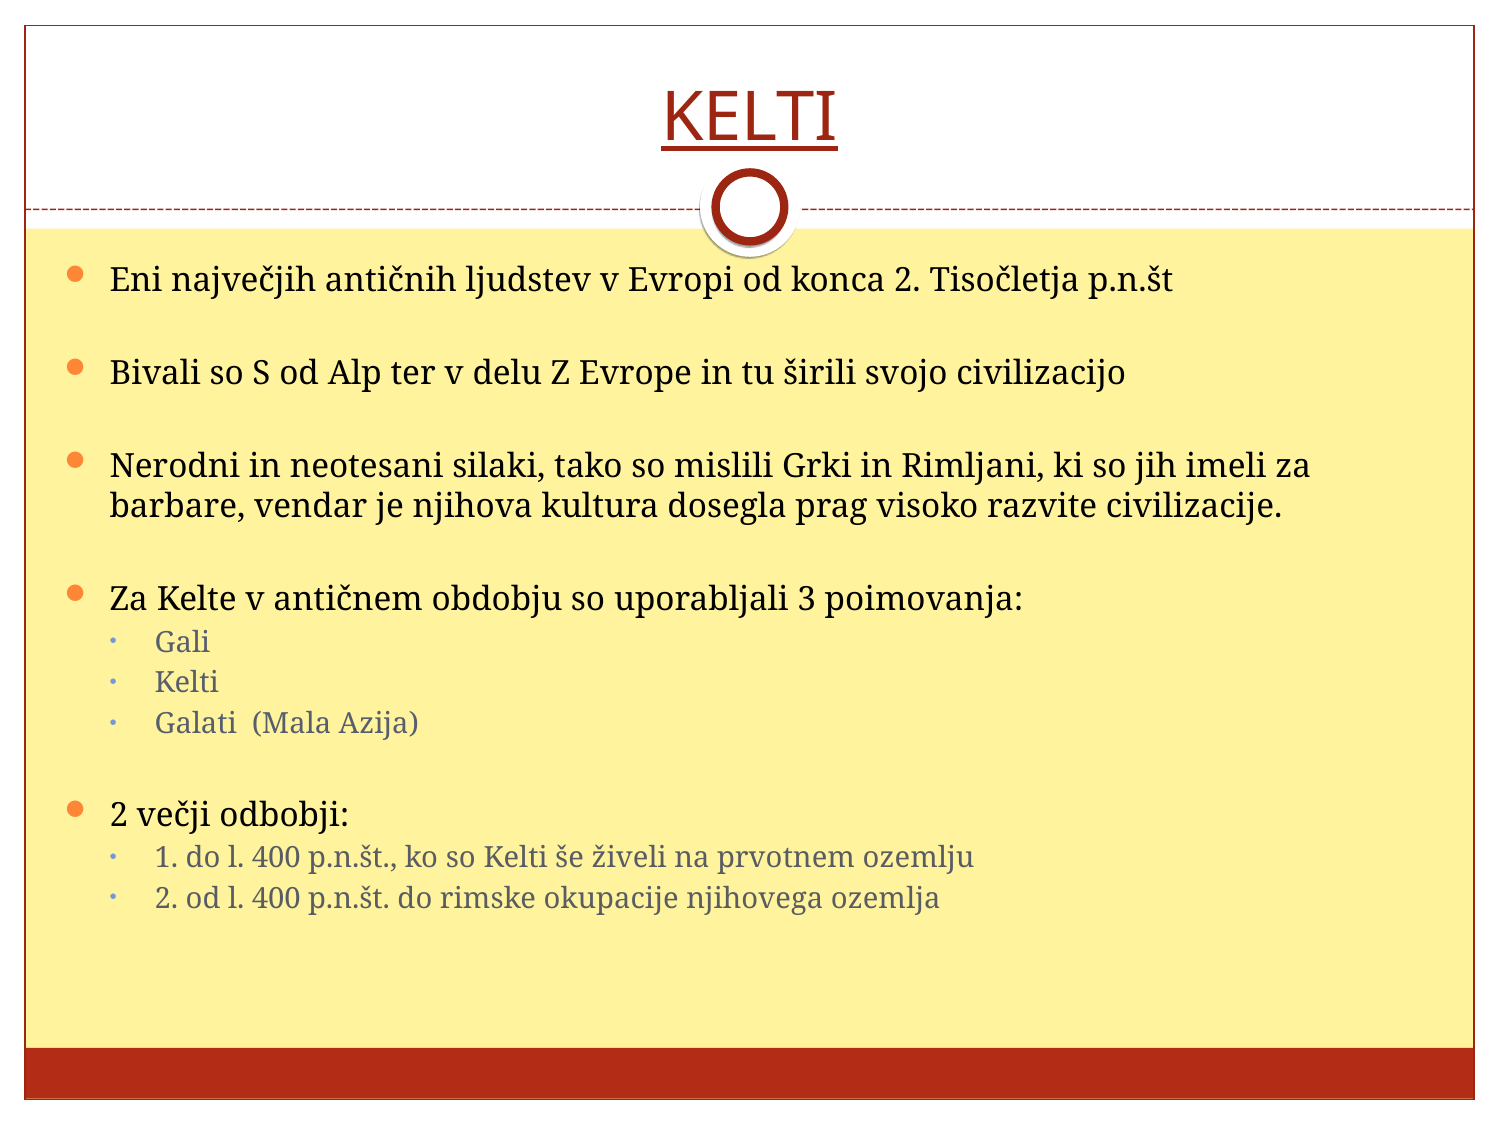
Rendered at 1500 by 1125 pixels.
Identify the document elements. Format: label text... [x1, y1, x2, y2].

title KELTI [49, 37, 1450, 162]
list Eni največjih antičnih ljudstev v Evropi od konca 2. Tisočletja p.n.št Bivali so S od Alp ter v delu Z Evrope in tu širili svojo civilizacijo Nerodni in neotesani silaki, tako so mislili Grki in Rimljani, ki so jih imeli za barbare, vendar je njihova kultura dosegla prag visoko razvite civilizacije. Za Kelte v antičnem obdobju so uporabljali 3 poimovanja: Gali Kelti Galati (Mala Azija) 2 večji odbobji: 1. do l. 400 p.n.št., ko so Kelti še živeli na prvotnem ozemlju 2. od l. 400 p.n.št. do rimske okupacije njihovega ozemlja [49, 250, 1445, 1001]
